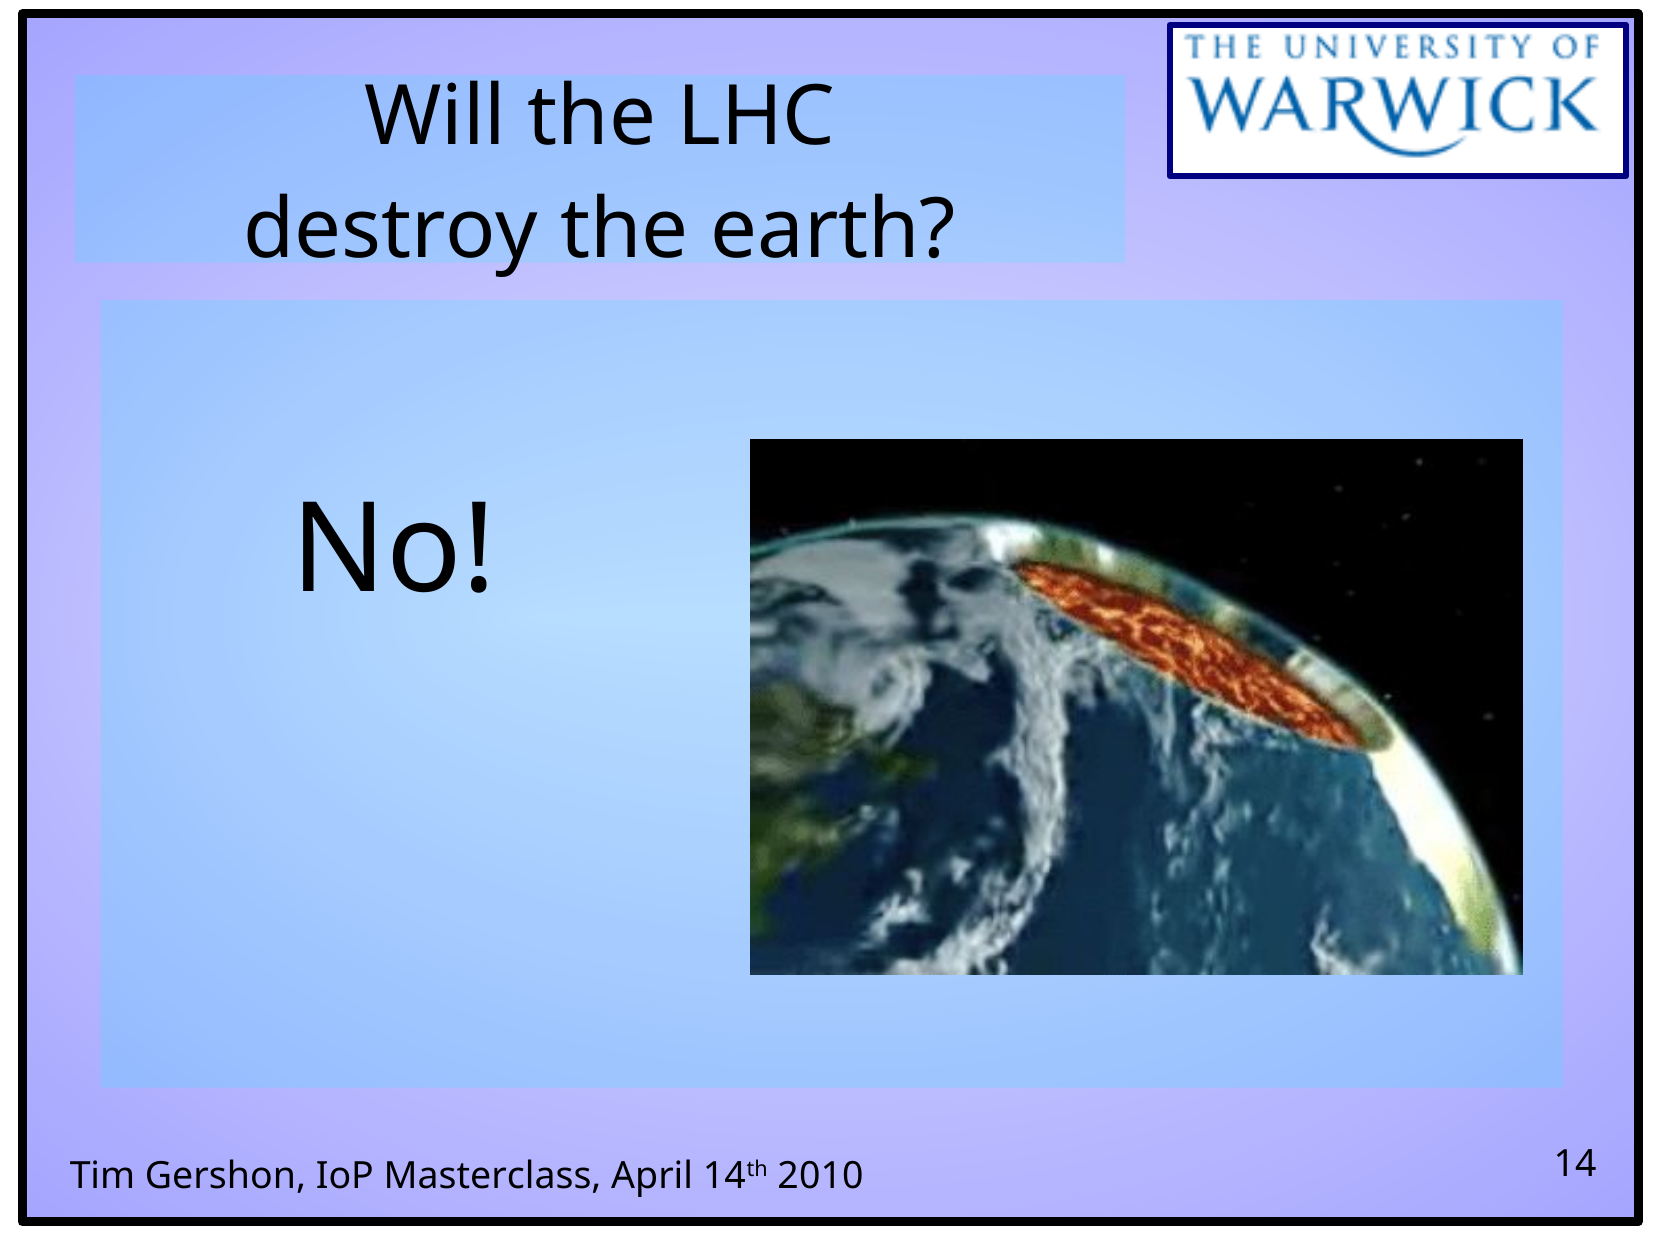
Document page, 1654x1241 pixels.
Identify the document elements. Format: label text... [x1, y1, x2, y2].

picture [1172, 27, 1623, 174]
picture [750, 439, 1523, 976]
text_box No! [187, 450, 601, 605]
text_box Tim Gershon, IoP Masterclass, April 14th 2010 [72, 1136, 861, 1212]
text_box Will the LHC destroy the earth? [75, 75, 1126, 263]
text_box [22, 13, 1639, 1222]
text_box <number> [1537, 1125, 1613, 1201]
